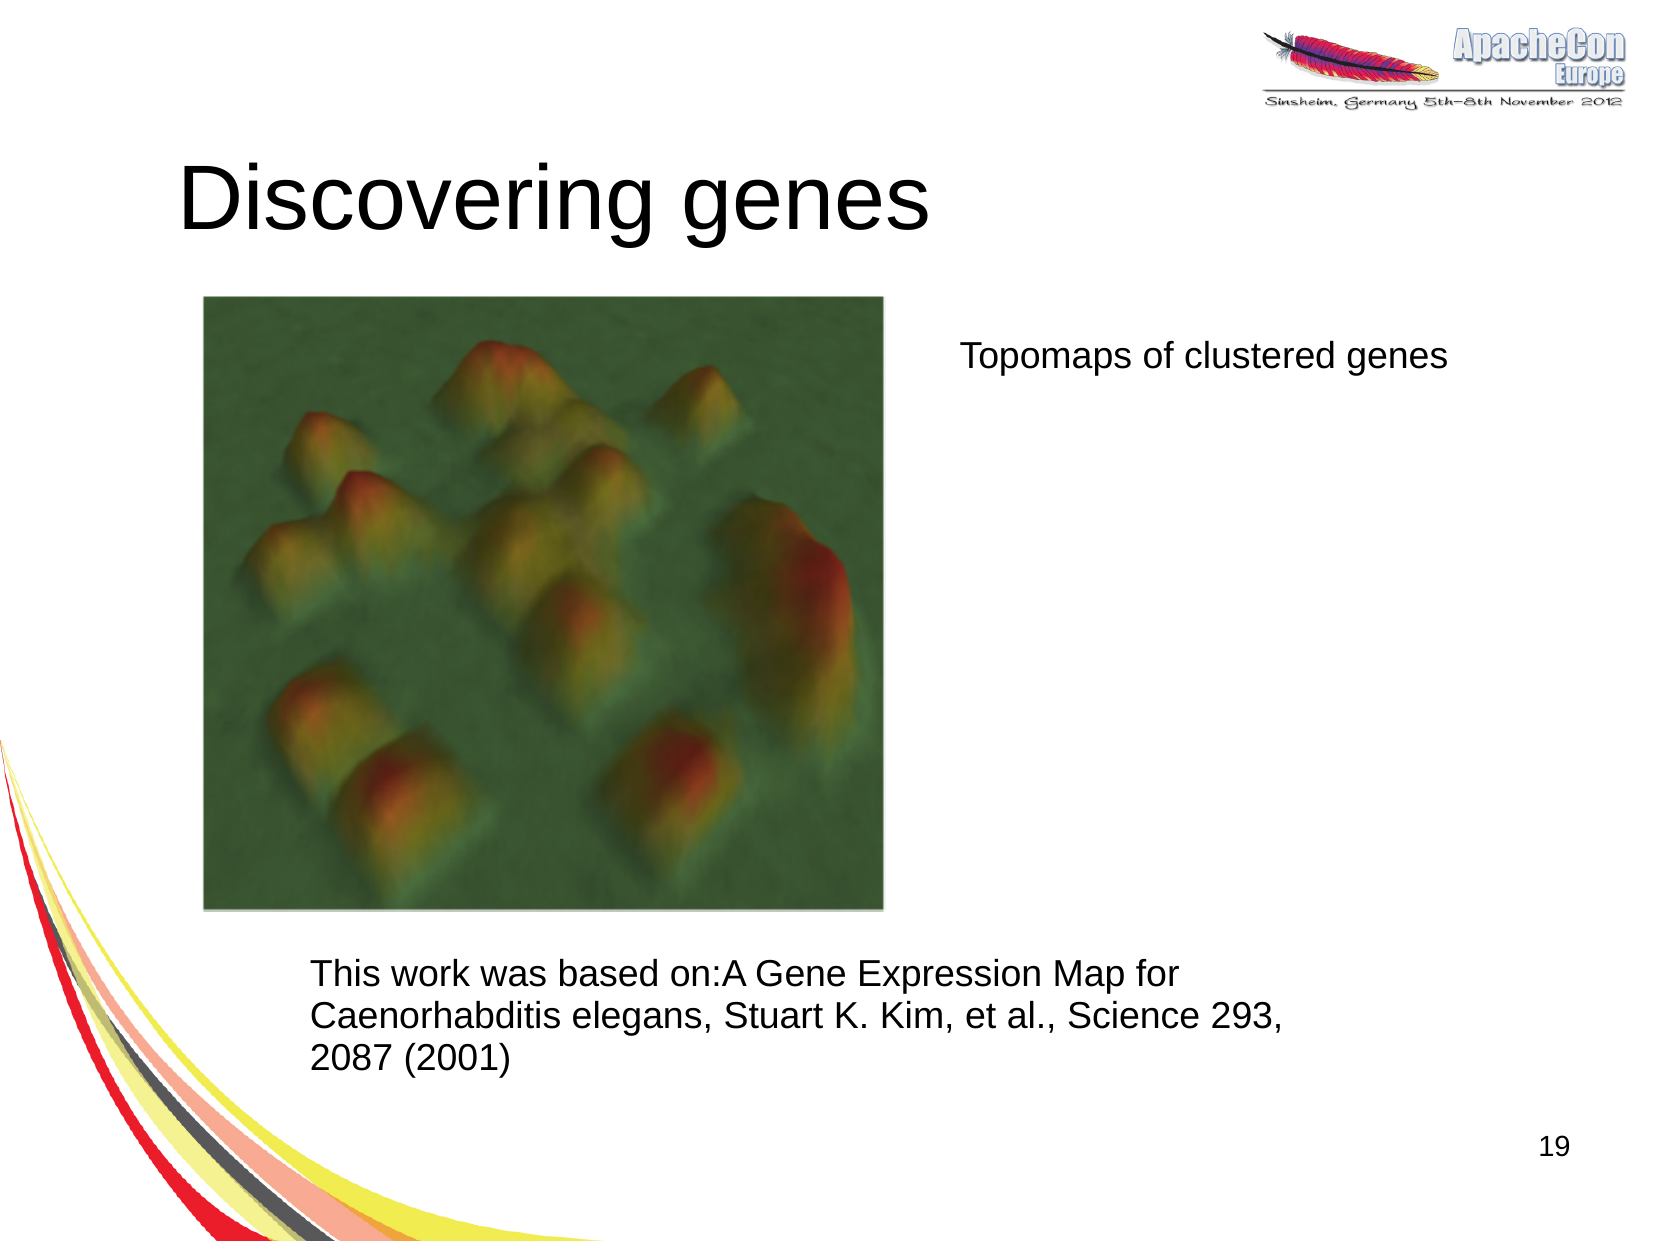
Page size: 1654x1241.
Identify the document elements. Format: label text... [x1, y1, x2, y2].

text_box This work was based on:A Gene Expression Map for Caenorhabditis elegans, Stuart K. Kim, et al., Science 293, 2087 (2001) [295, 944, 1388, 1086]
text_box Topomaps of clustered genes [944, 326, 1465, 384]
picture [0, 0, 1654, 1241]
title Discovering genes [177, 141, 1536, 254]
